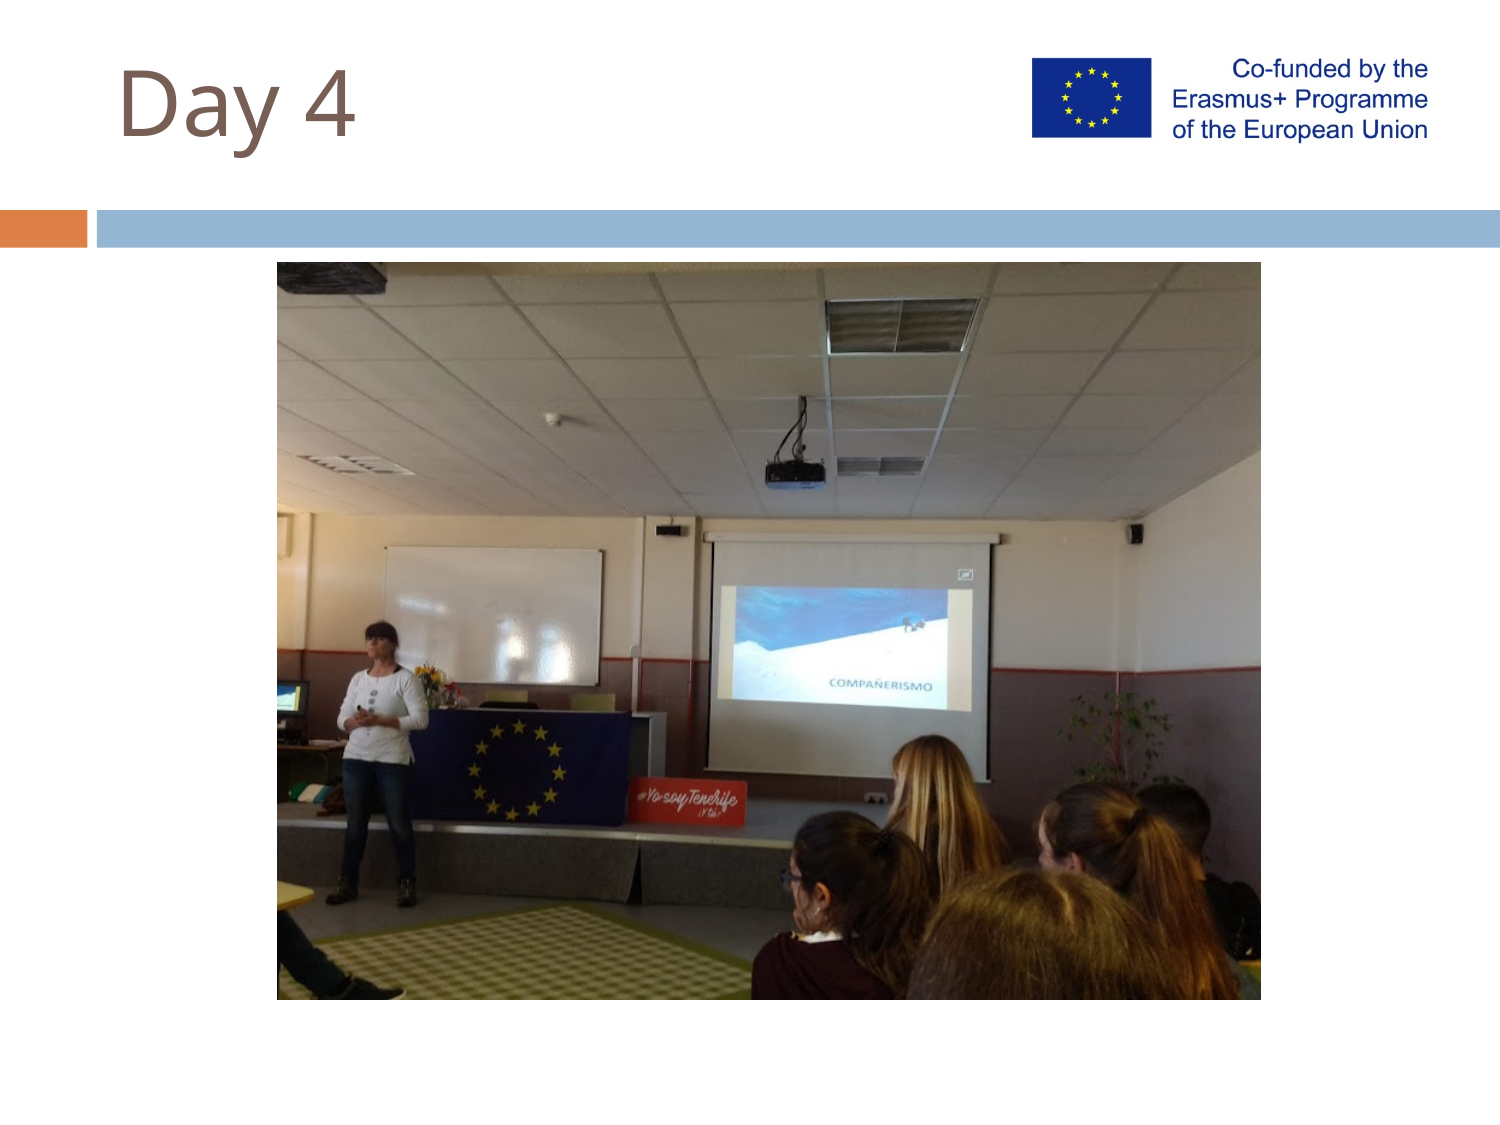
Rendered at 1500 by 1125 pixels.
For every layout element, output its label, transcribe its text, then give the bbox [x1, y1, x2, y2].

picture [1007, 35, 1448, 161]
picture [277, 262, 1261, 1000]
title Day 4 [100, 37, 1438, 200]
